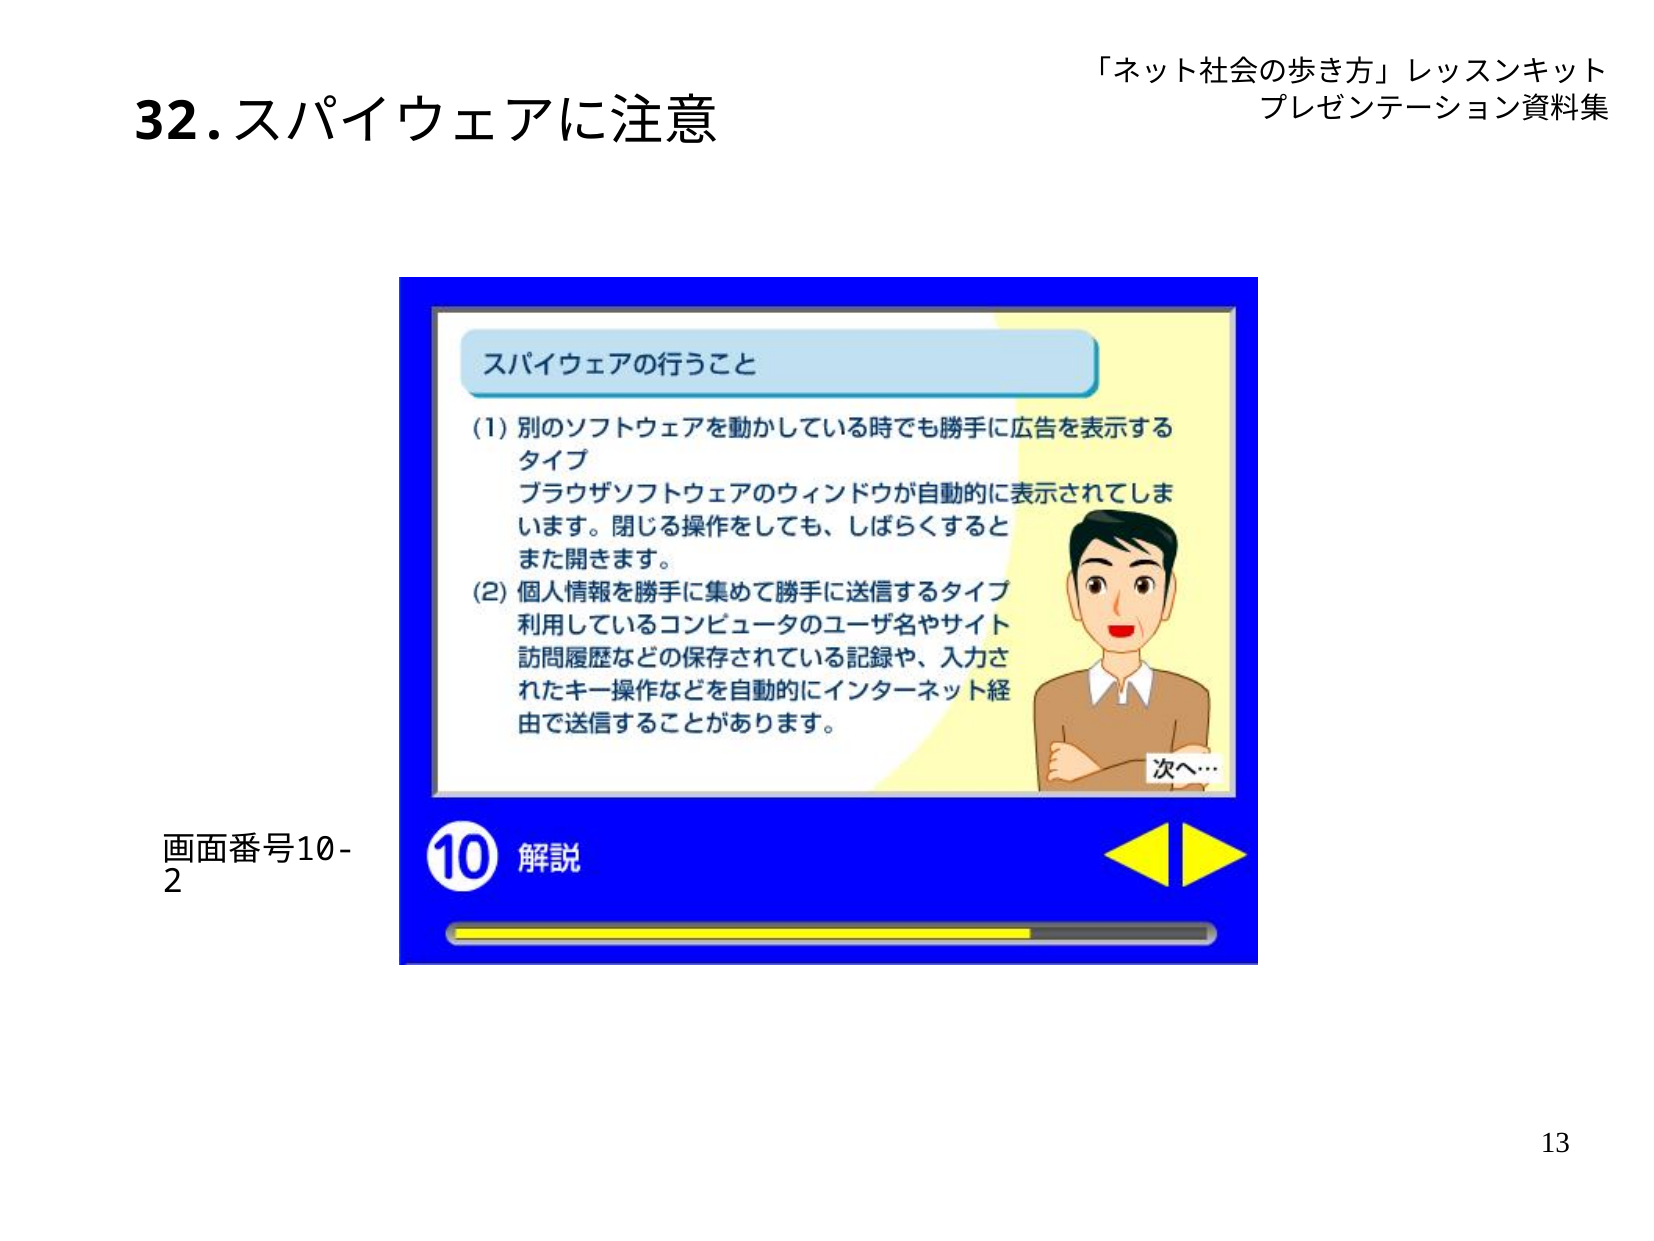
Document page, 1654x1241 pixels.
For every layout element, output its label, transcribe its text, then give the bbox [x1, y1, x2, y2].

picture [399, 277, 1258, 965]
text_box 画面番号10-2 [147, 826, 384, 907]
text_box 「ネット社会の歩き方」レッスンキット プレゼンテーション資料集 [1062, 44, 1625, 134]
text_box 32.スパイウェアに注意 [118, 88, 1093, 158]
